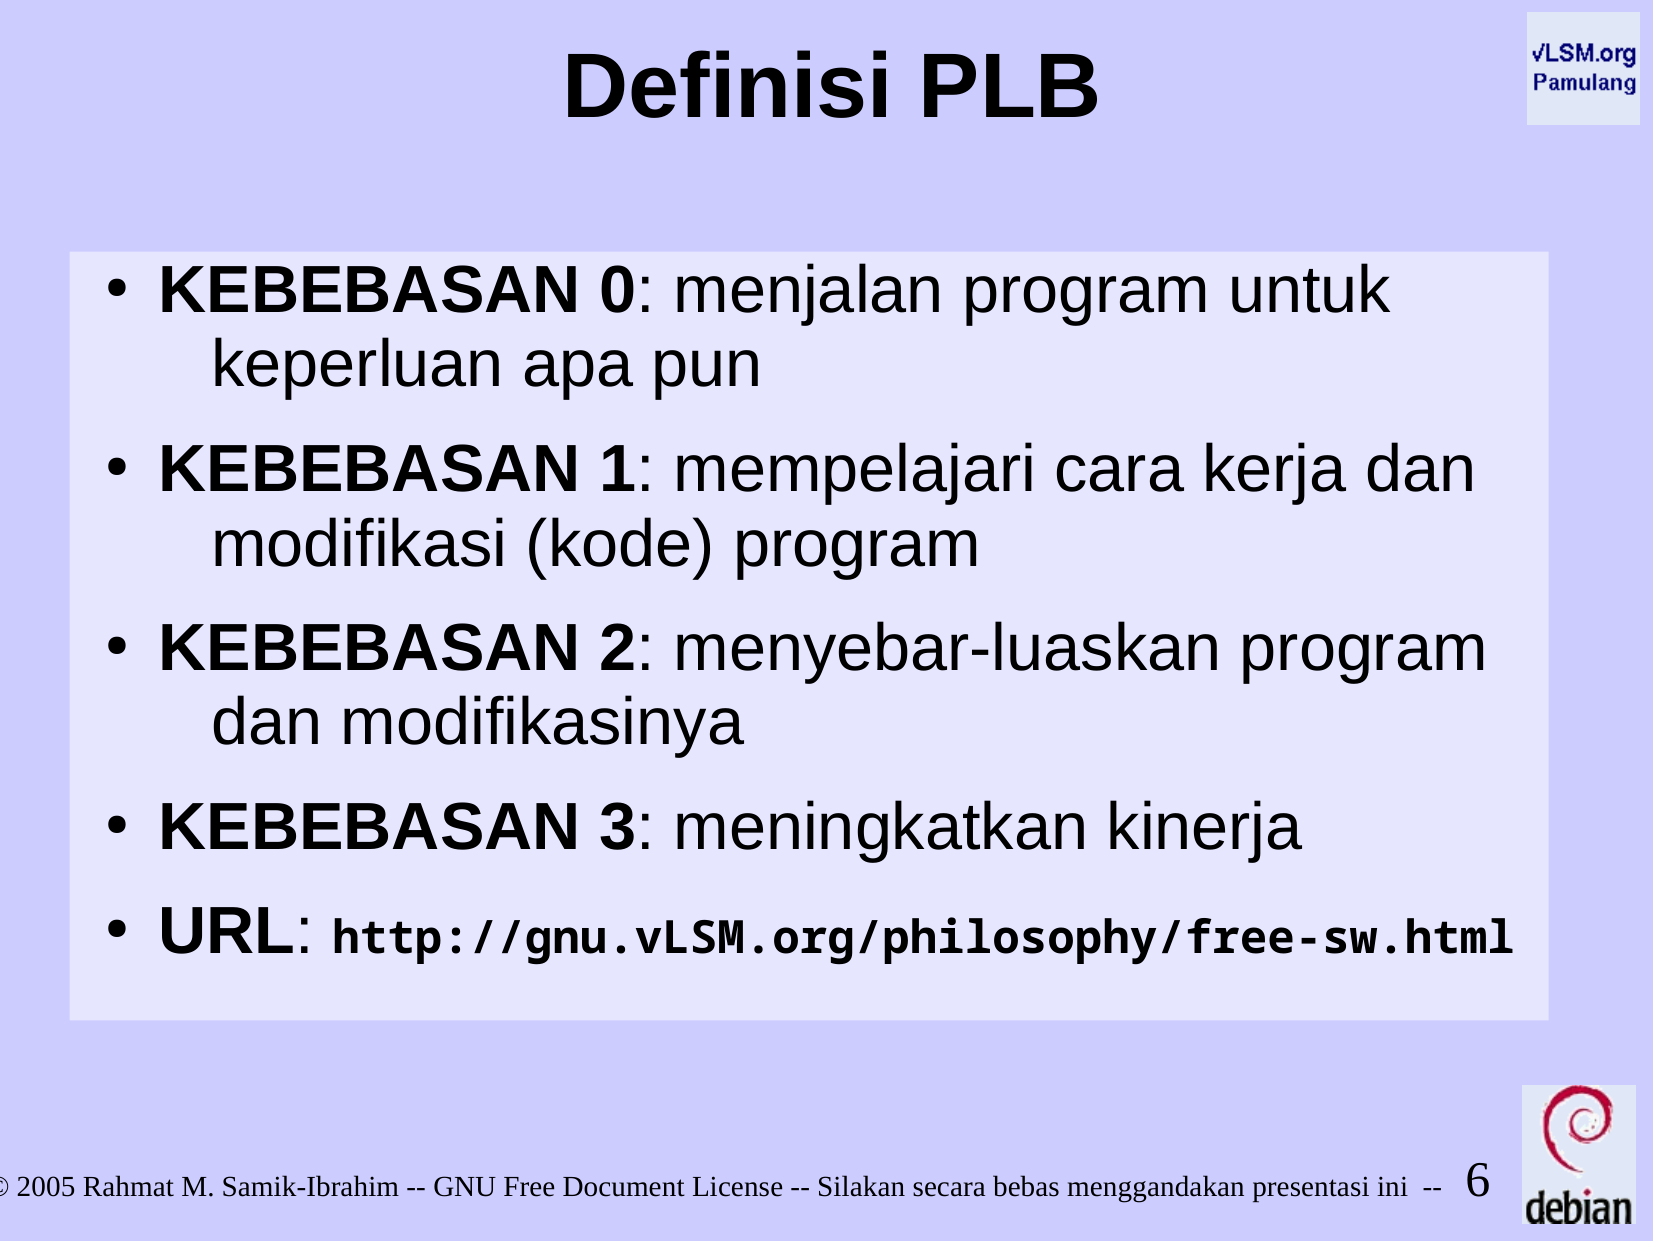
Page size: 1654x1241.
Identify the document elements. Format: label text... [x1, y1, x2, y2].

picture [1527, 12, 1640, 125]
list KEBEBASAN 0: menjalan program untuk keperluan apa pun KEBEBASAN 1: mempelajari cara kerja dan modifikasi (kode) program KEBEBASAN 2: menyebar-luaskan program dan modifikasinya KEBEBASAN 3: meningkatkan kinerja URL: http://gnu.vLSM.org/philosophy/free-sw.html [69, 251, 1549, 1021]
picture [1522, 1085, 1636, 1224]
title Definisi PLB [40, 31, 1625, 142]
